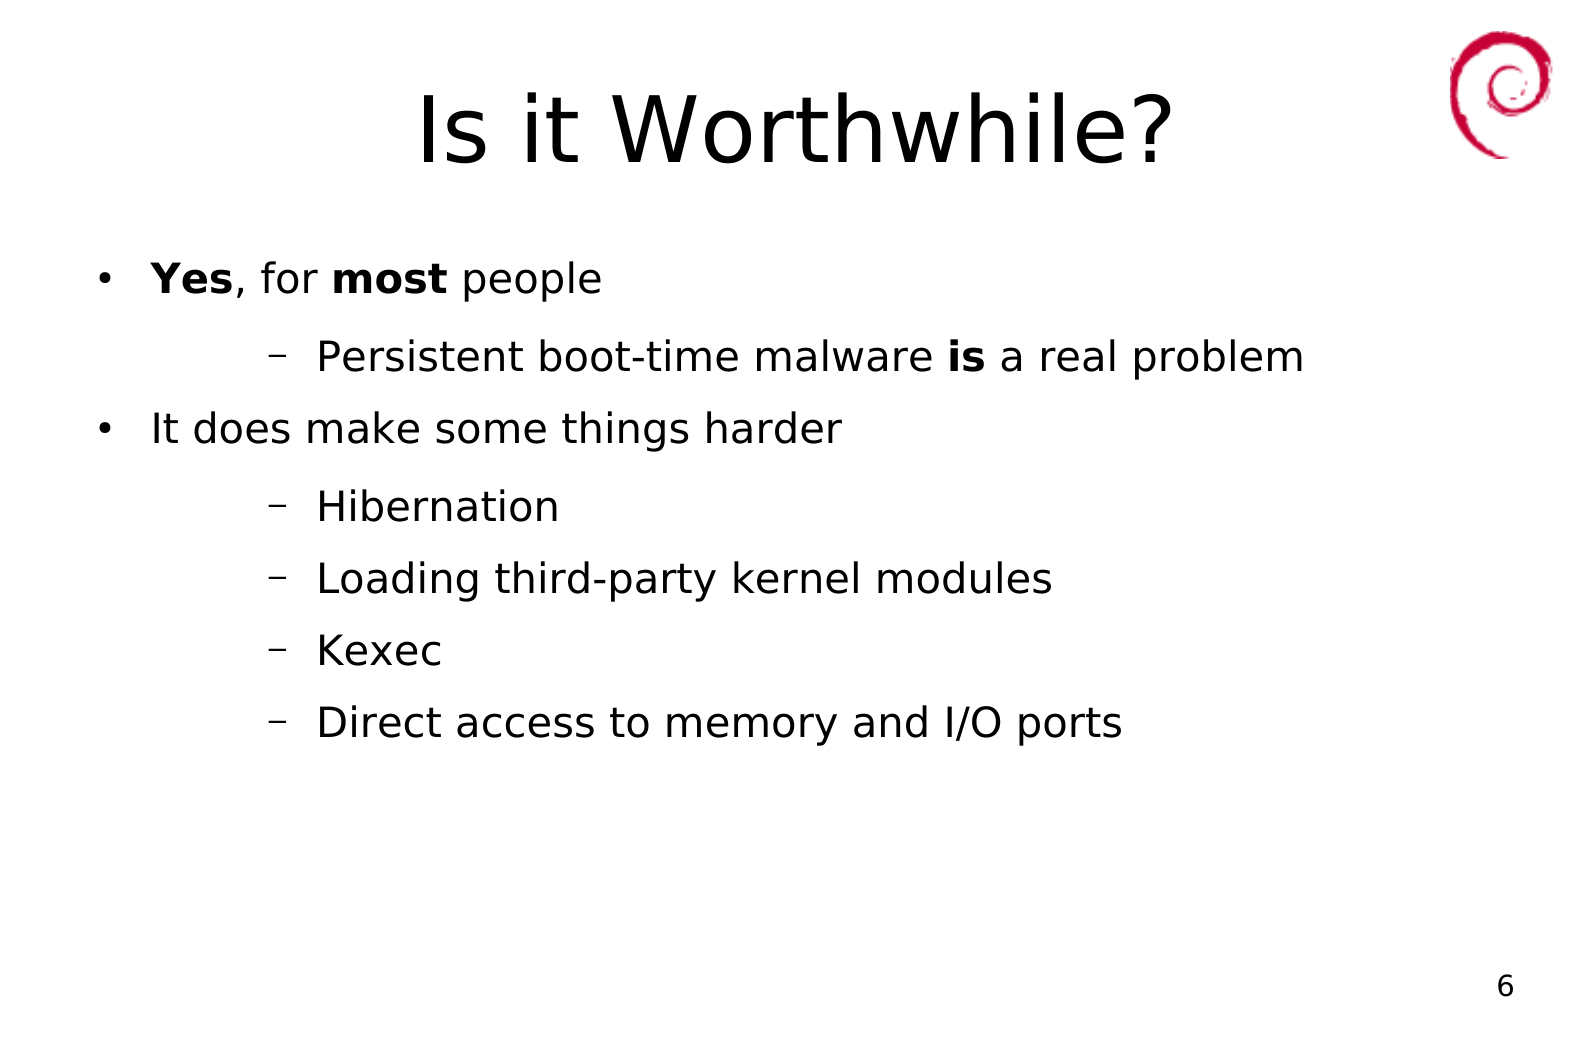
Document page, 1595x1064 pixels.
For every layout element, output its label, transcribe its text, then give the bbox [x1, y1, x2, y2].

picture [1450, 31, 1555, 159]
title Is it Worthwhile? [79, 42, 1515, 220]
list Yes, for most people Persistent boot-time malware is a real problem It does make some things harder Hibernation Loading third-party kernel modules Kexec Direct access to memory and I/O ports [79, 254, 1515, 957]
